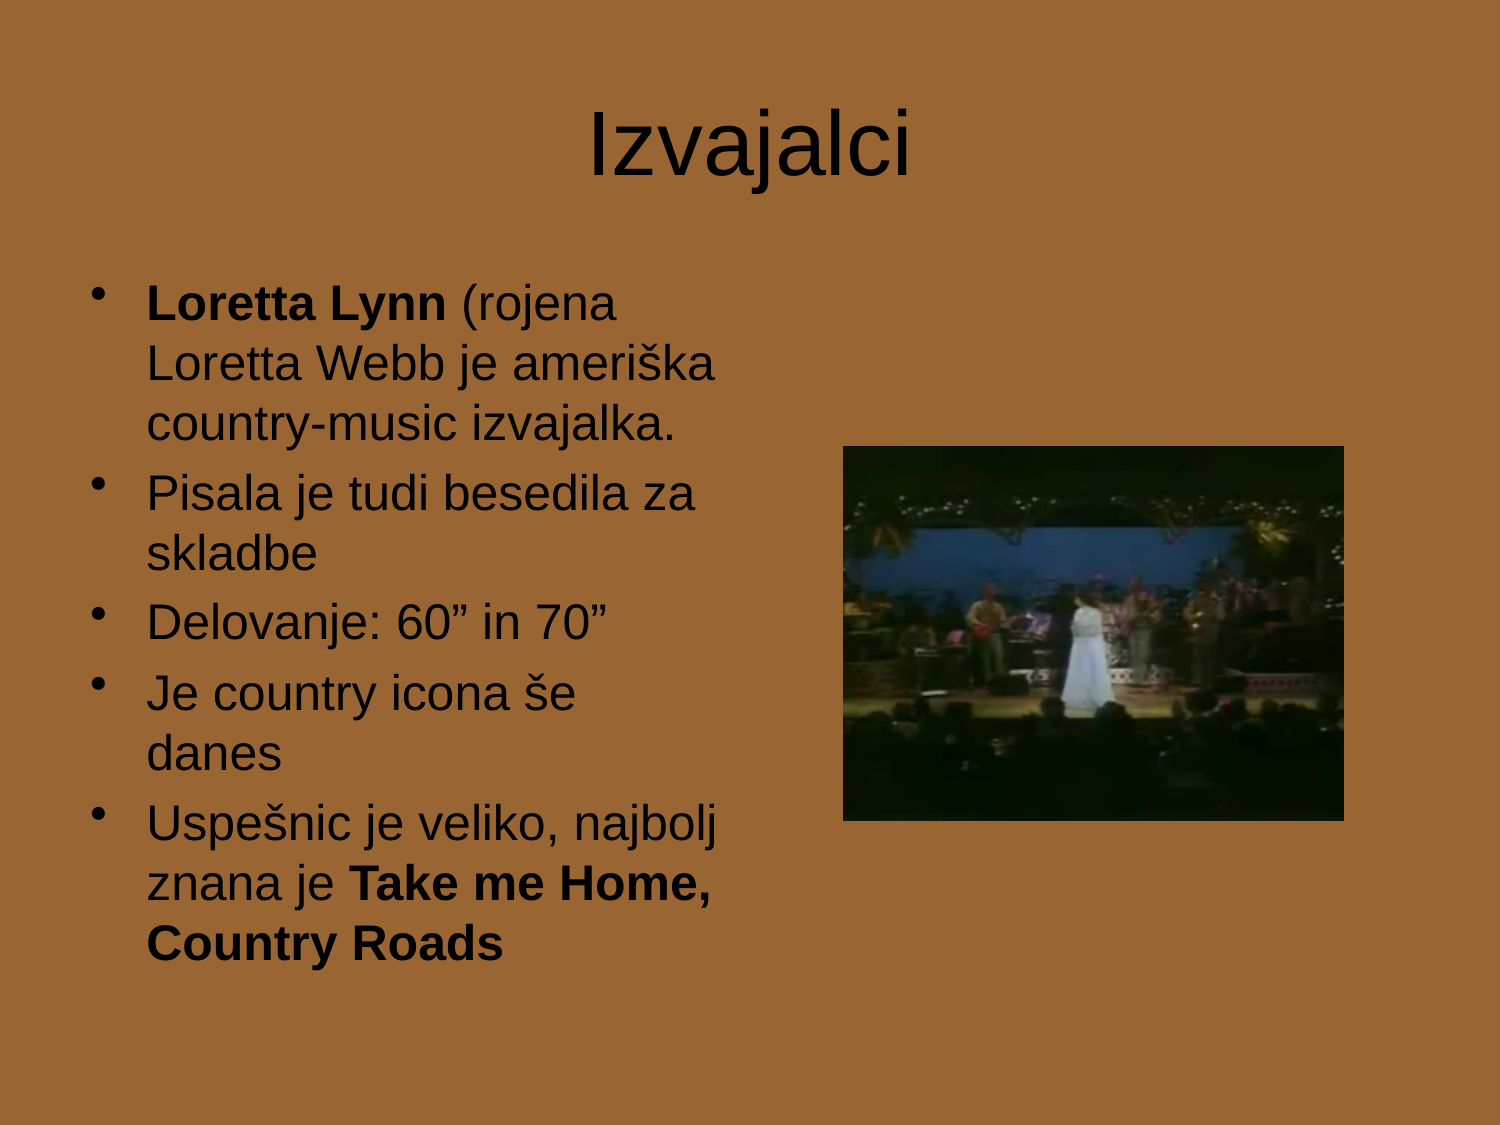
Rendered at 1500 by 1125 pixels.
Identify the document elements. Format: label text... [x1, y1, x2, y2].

title Izvajalci [75, 45, 1425, 233]
picture [843, 446, 1344, 822]
list Loretta Lynn (rojena Loretta Webb je ameriška country-music izvajalka. Pisala je tudi besedila za skladbe Delovanje: 60” in 70” Je country icona še danes Uspešnic je veliko, najbolj znana je Take me Home, Country Roads [75, 262, 738, 1005]
